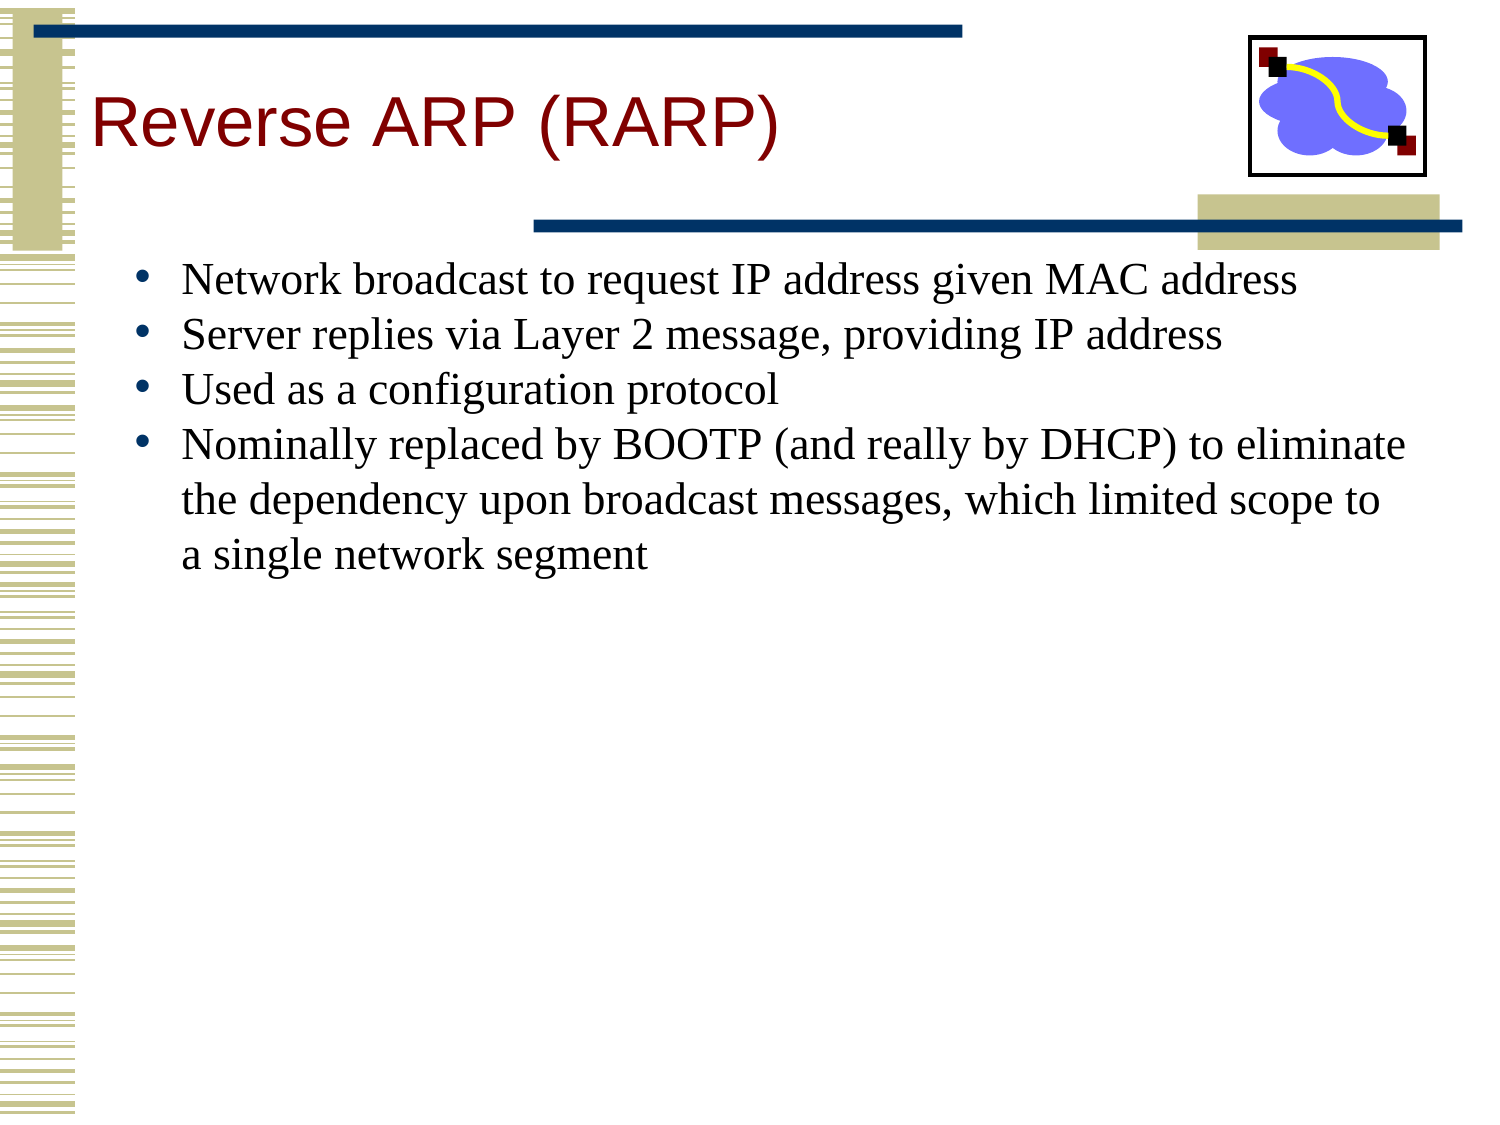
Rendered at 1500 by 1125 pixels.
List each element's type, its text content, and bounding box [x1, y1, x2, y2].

title Reverse ARP (RARP) [75, 24, 1313, 226]
text_box Network broadcast to request IP address given MAC address Server replies via Layer 2 message, providing IP address Used as a configuration protocol Nominally replaced by BOOTP (and really by DHCP) to eliminate the dependency upon broadcast messages, which limited scope to a single network segment [44, 241, 1426, 746]
